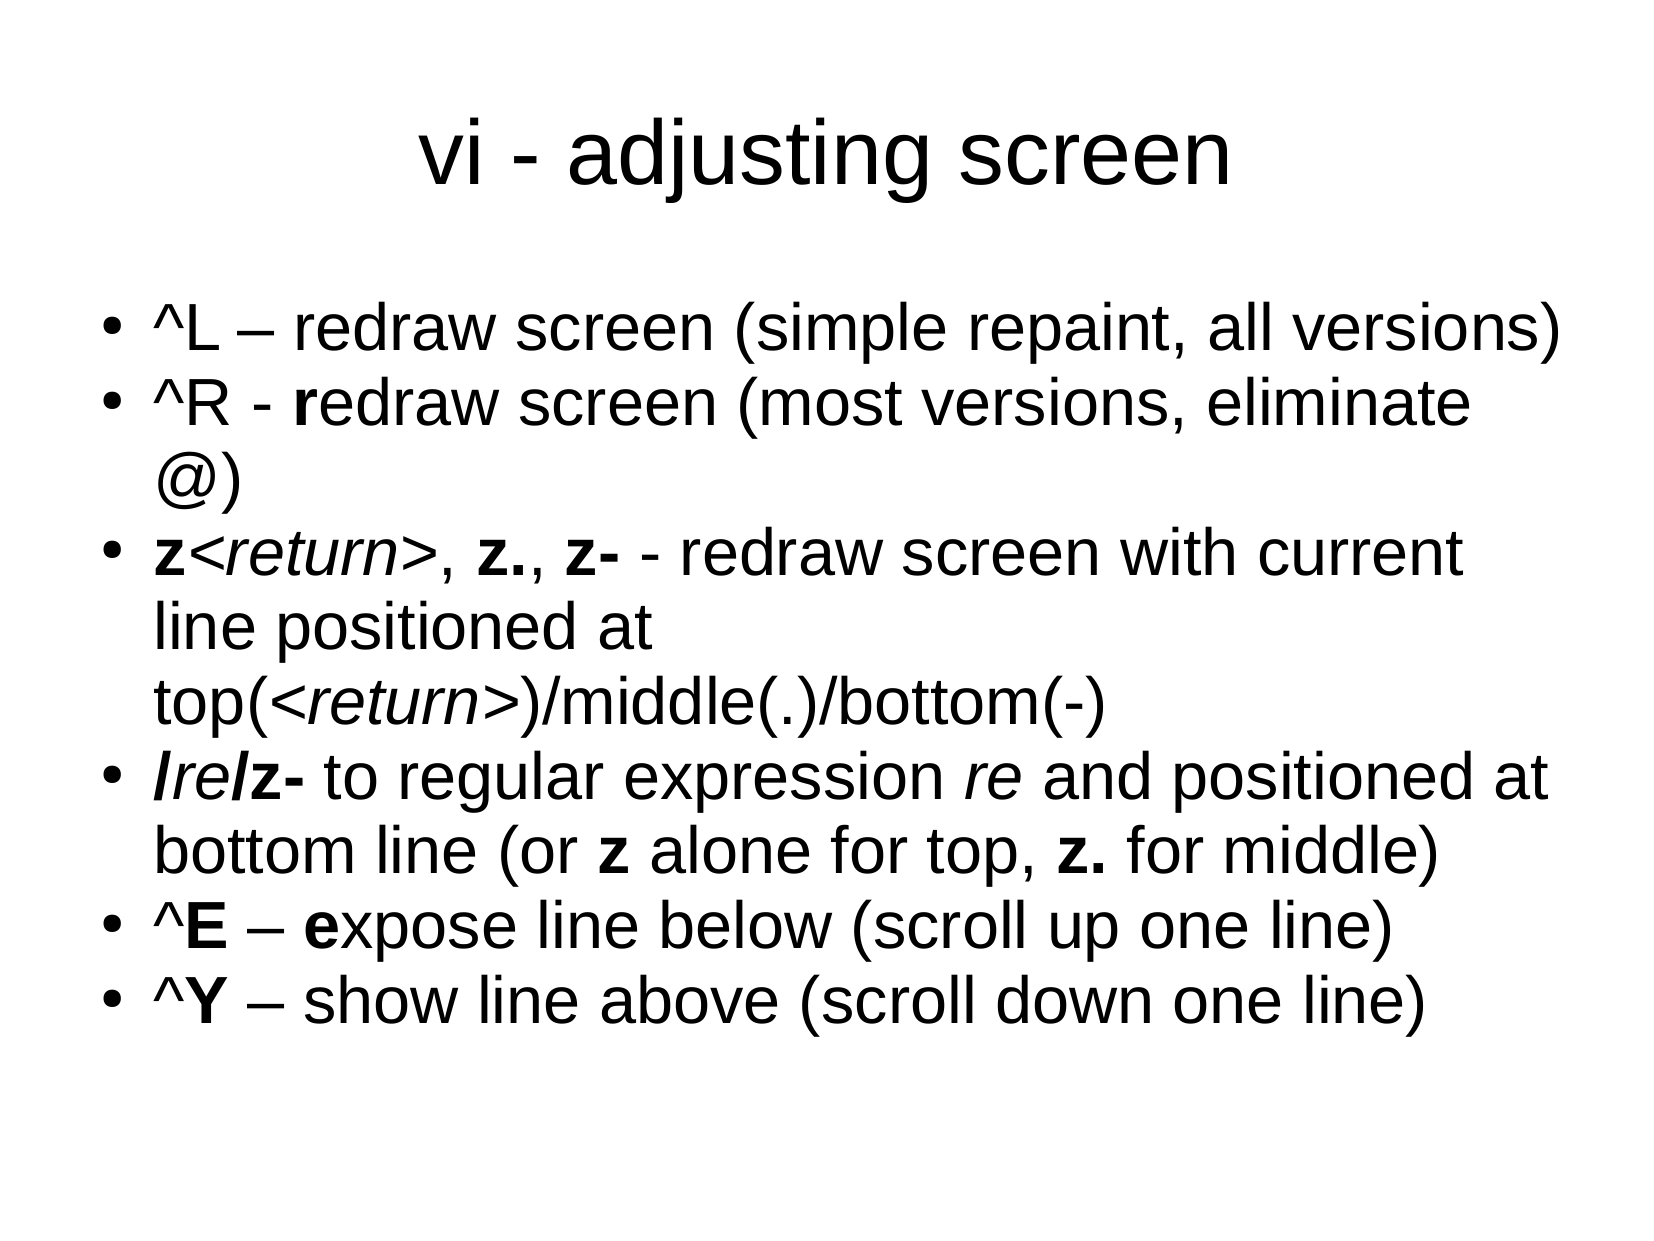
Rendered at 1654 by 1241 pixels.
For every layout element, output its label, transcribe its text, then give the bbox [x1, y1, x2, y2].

title vi - adjusting screen [82, 56, 1571, 250]
list ^L – redraw screen (simple repaint, all versions) ^R - redraw screen (most versions, eliminate @) z<return>, z., z- - redraw screen with current line positioned at top(<return>)/middle(.)/bottom(-) /re/z- to regular expression re and positioned at bottom line (or z alone for top, z. for middle) ^E – expose line below (scroll up one line) ^Y – show line above (scroll down one line) [82, 290, 1571, 1094]
